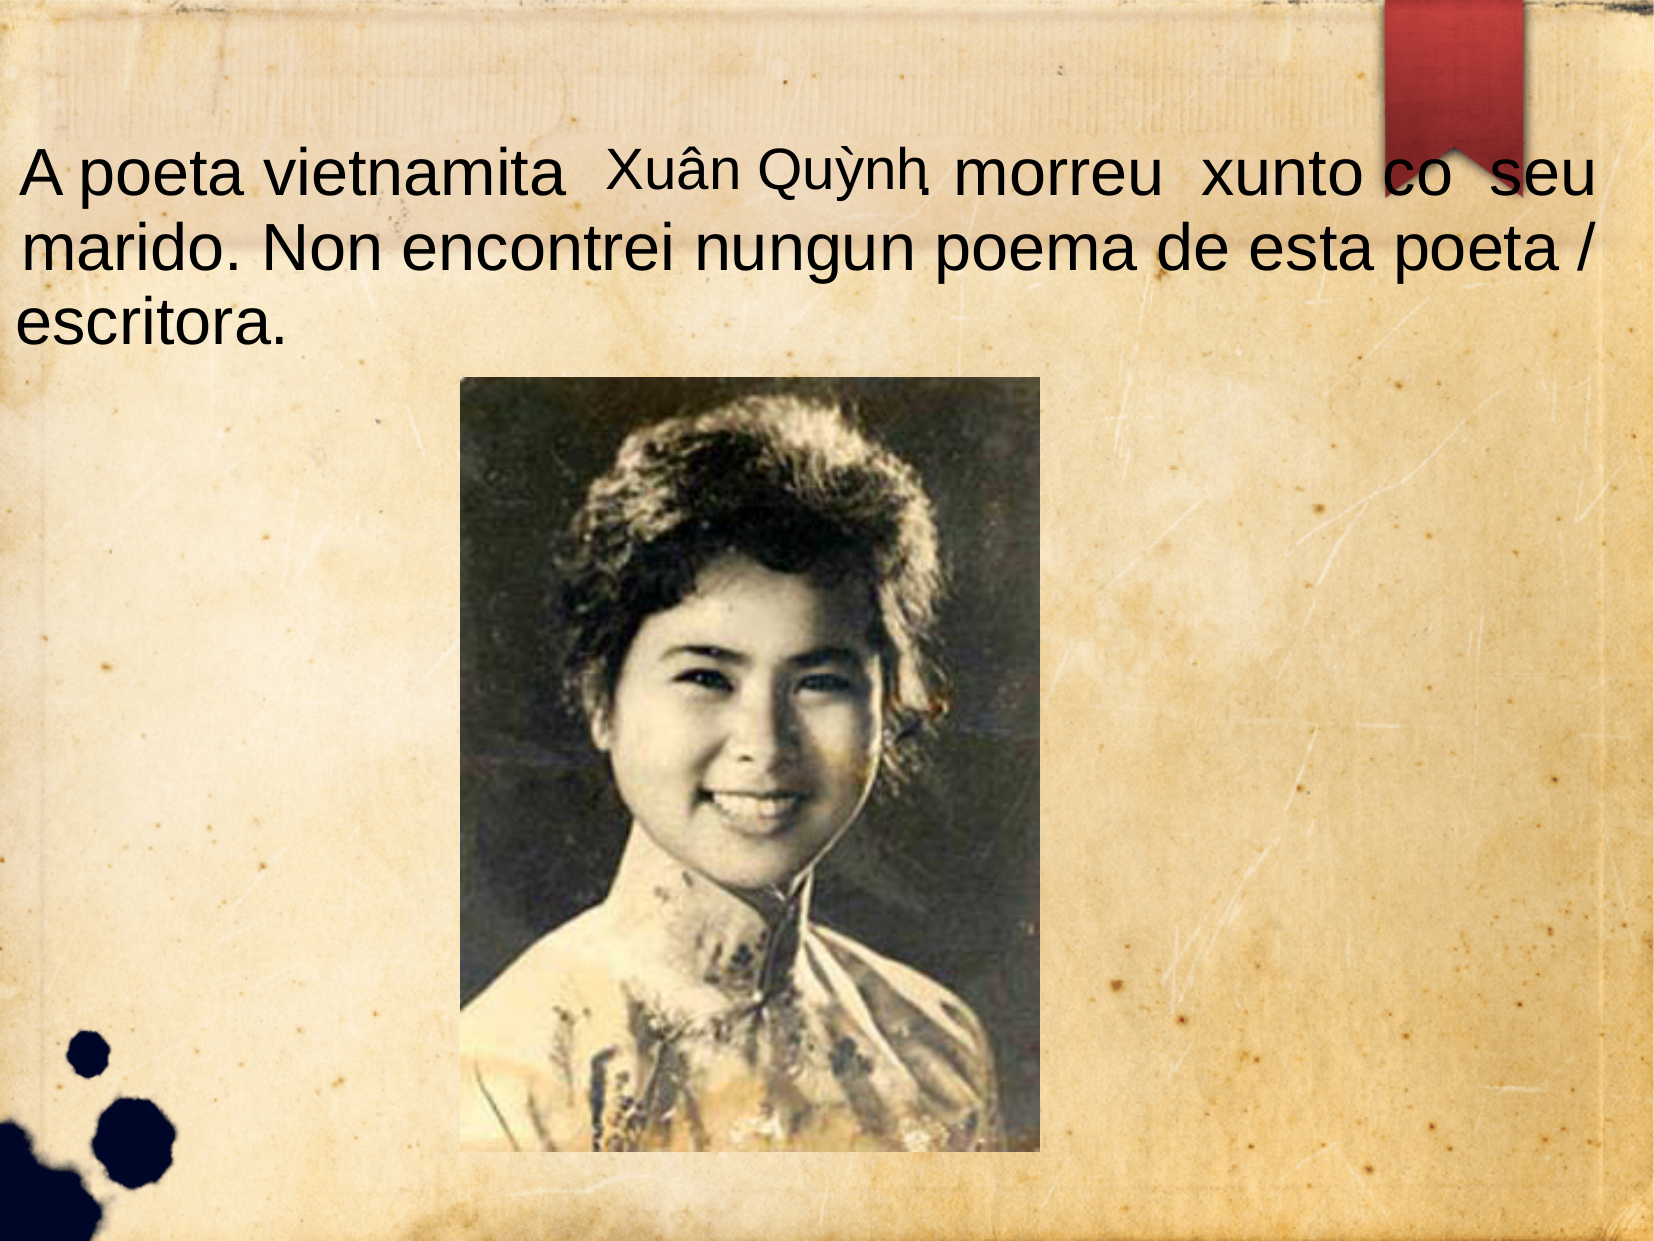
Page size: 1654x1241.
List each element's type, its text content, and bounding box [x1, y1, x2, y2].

text_box Xuân Quỳnh [590, 129, 957, 213]
picture [460, 377, 1040, 1152]
subtitle A poeta vietnamita . morreu xunto co seu marido. Non encontrei nungun poema de esta poeta / escritora. [0, 0, 1654, 1241]
